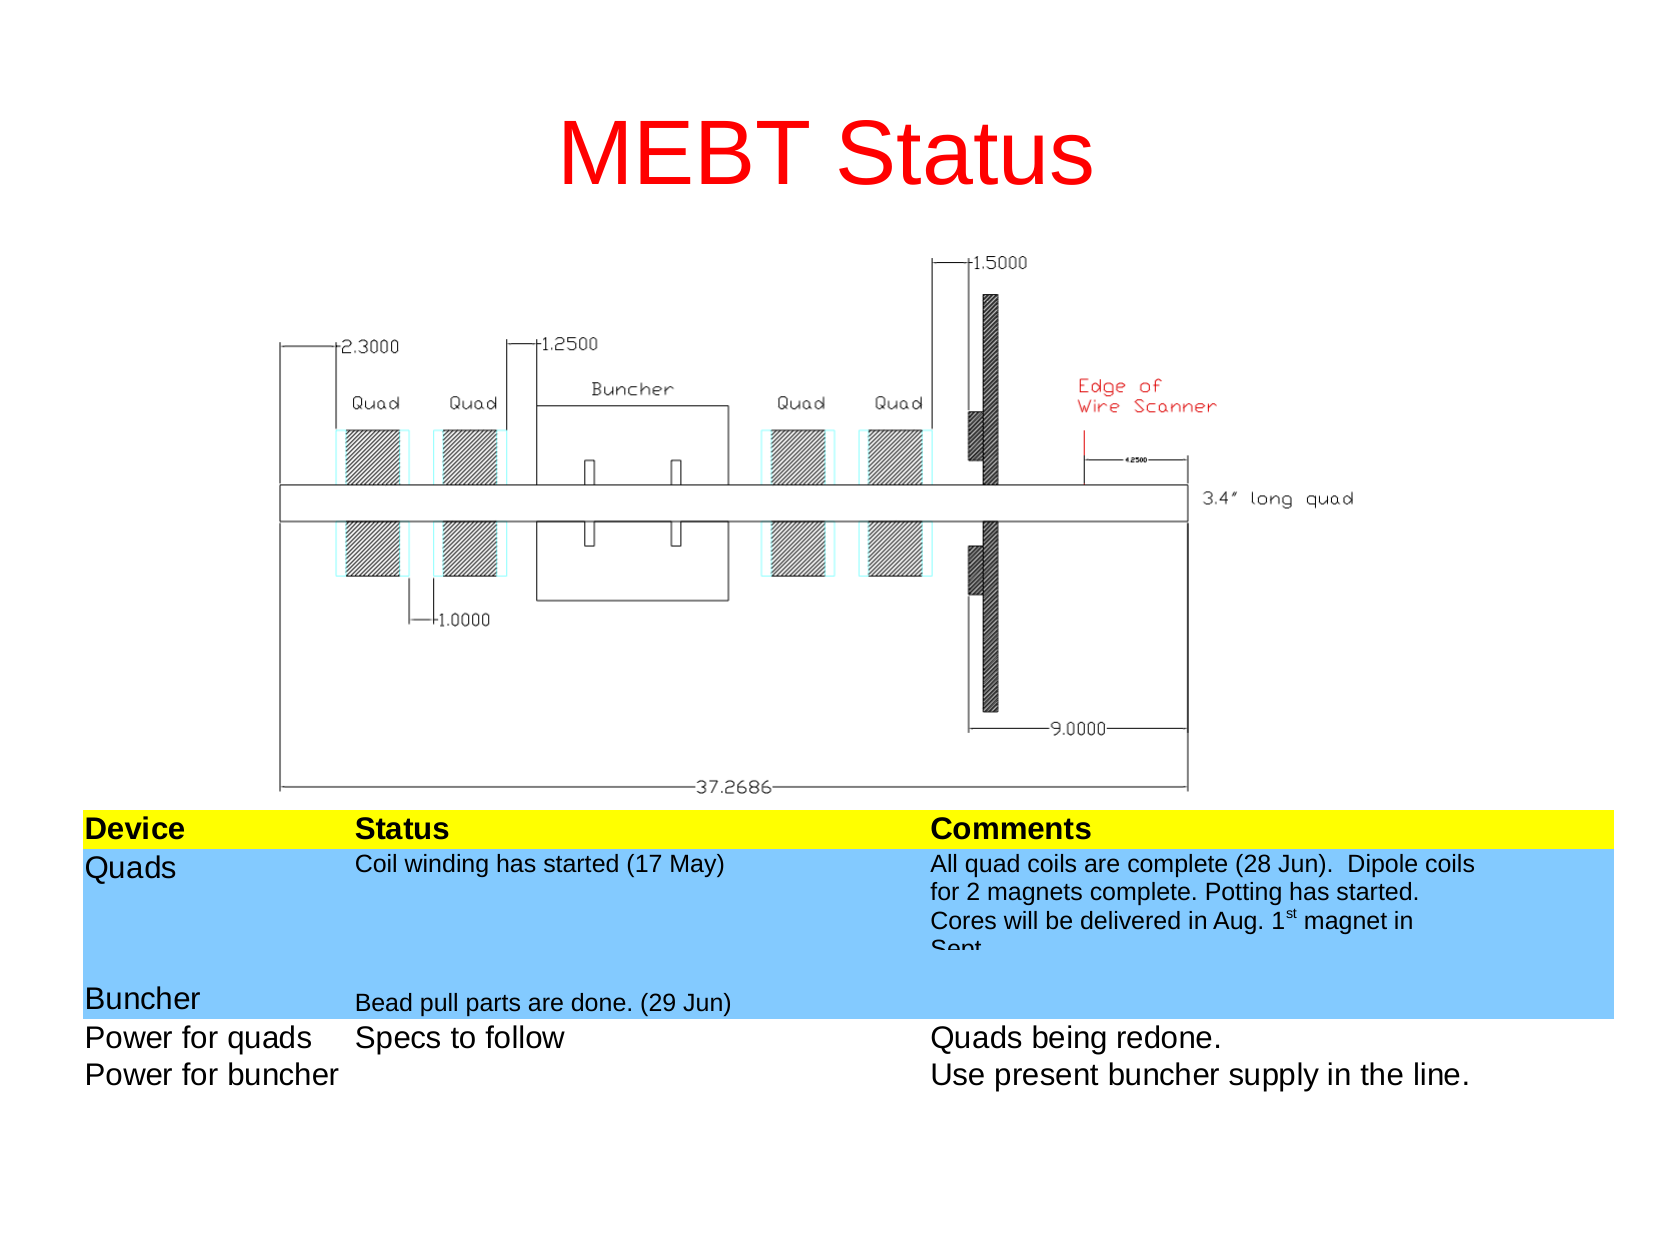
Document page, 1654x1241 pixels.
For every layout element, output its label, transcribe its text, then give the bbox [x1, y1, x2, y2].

picture [247, 257, 1373, 810]
chart [82, 810, 1616, 1210]
title MEBT Status [82, 49, 1571, 257]
